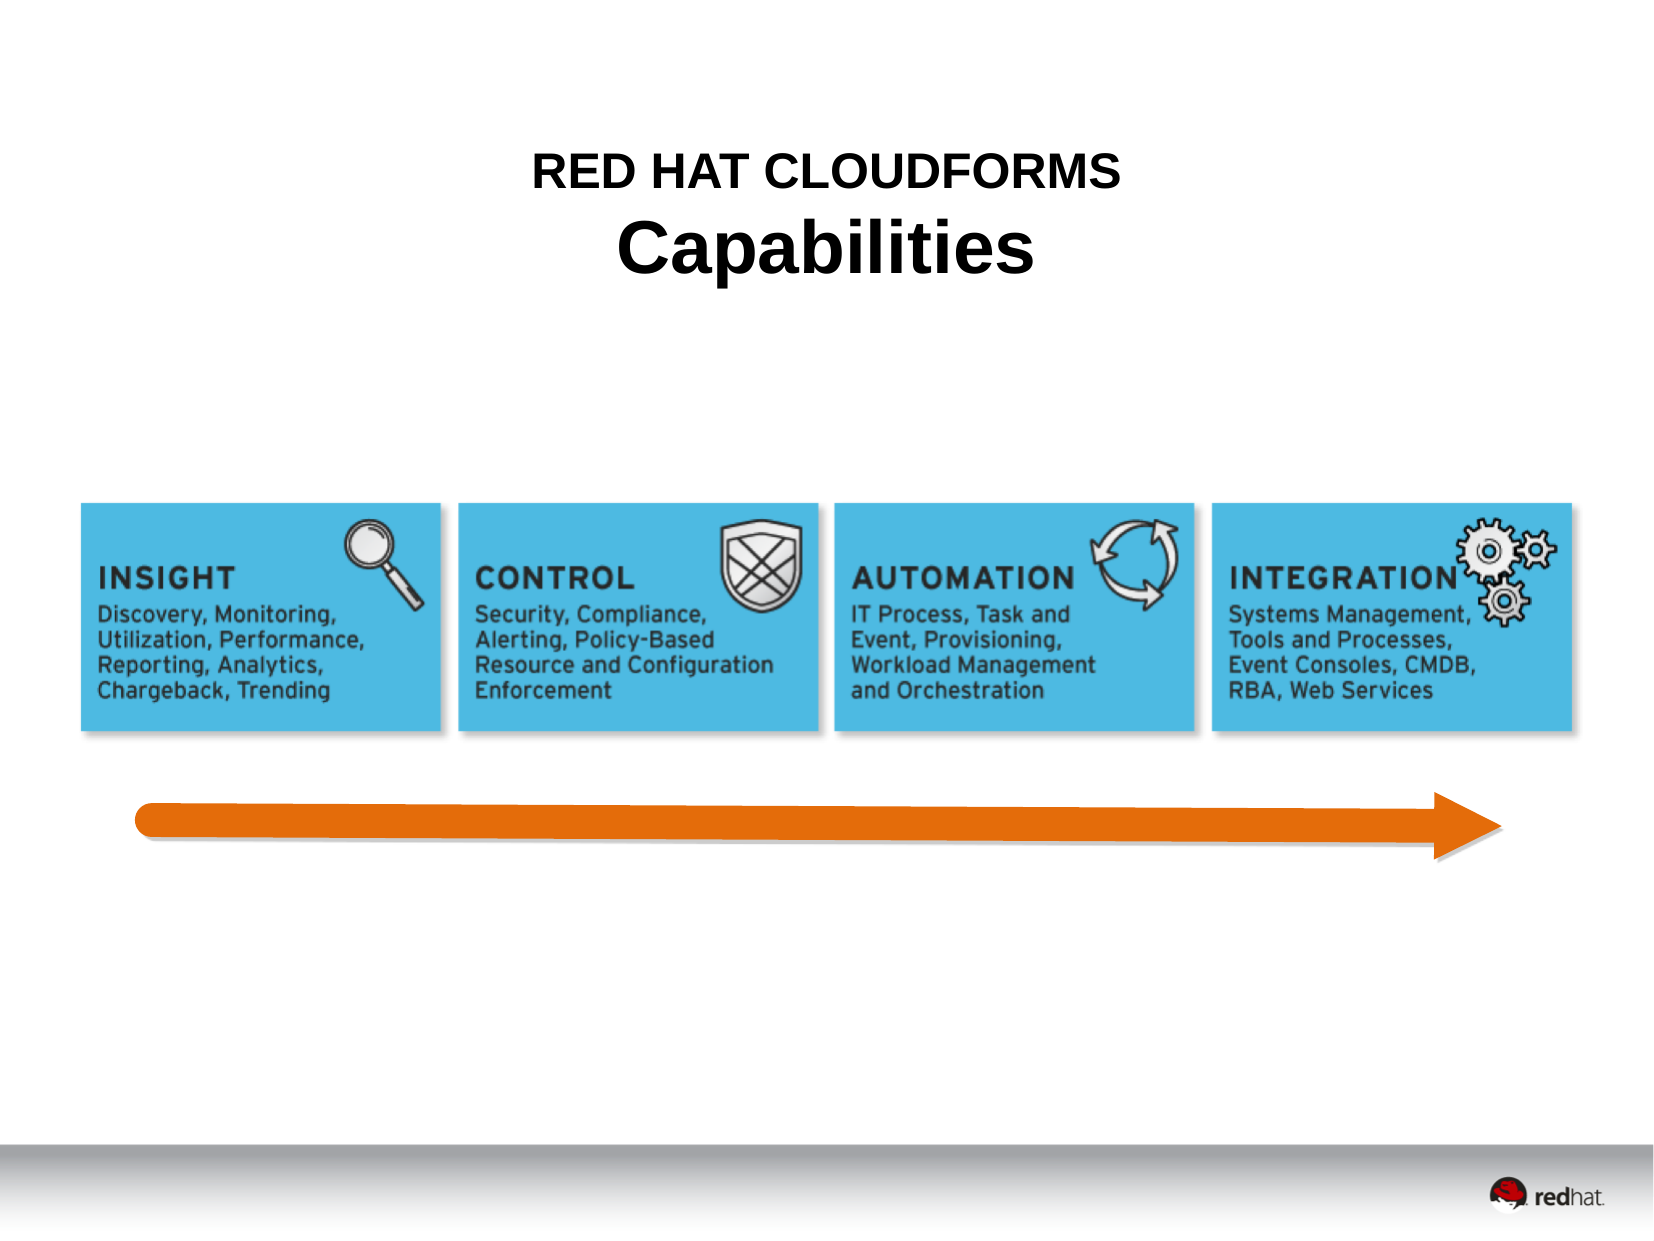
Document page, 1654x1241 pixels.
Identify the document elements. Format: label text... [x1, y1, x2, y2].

picture [0, 0, 1654, 1241]
title RED HAT CLOUDFORMS Capabilities [82, 132, 1571, 295]
